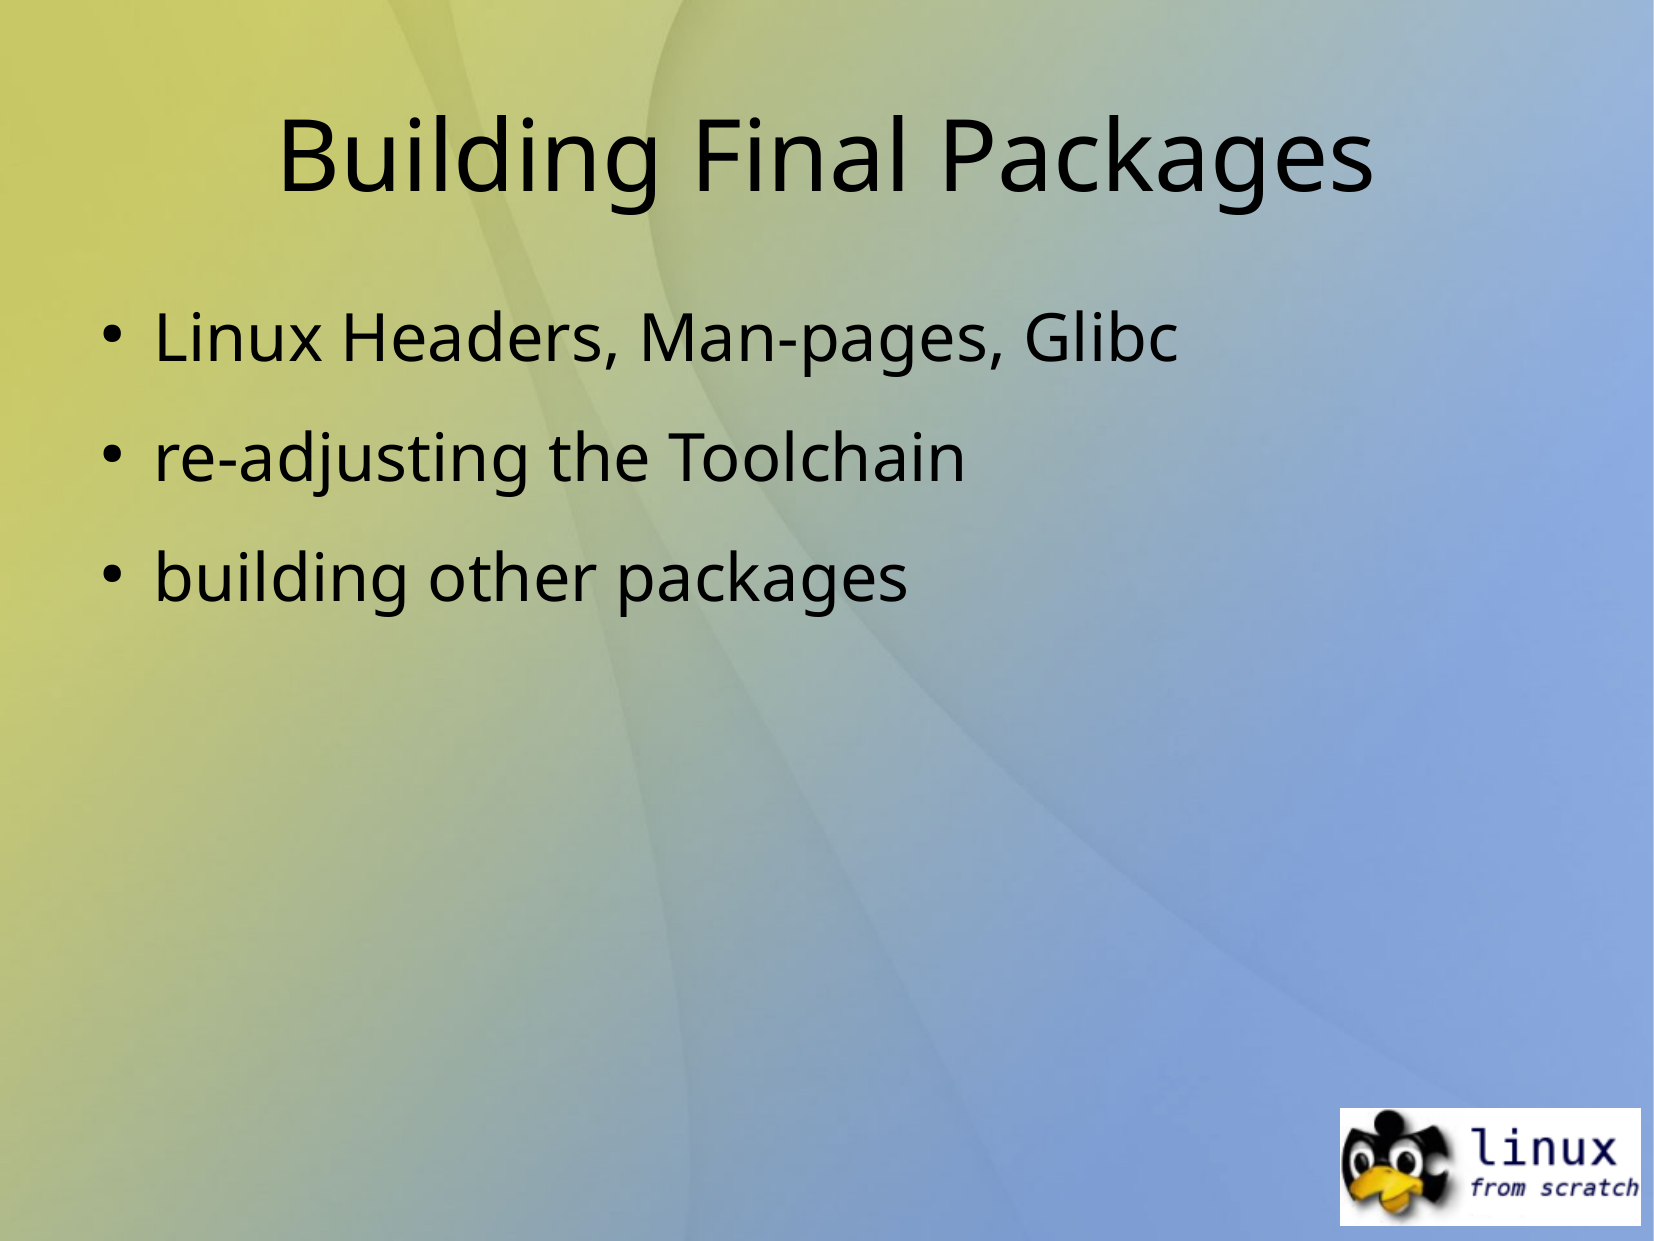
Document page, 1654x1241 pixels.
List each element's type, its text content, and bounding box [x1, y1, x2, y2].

picture [0, 0, 1654, 1241]
title Building Final Packages [82, 56, 1571, 250]
list Linux Headers, Man-pages, Glibc re-adjusting the Toolchain building other packages [82, 290, 1571, 1094]
